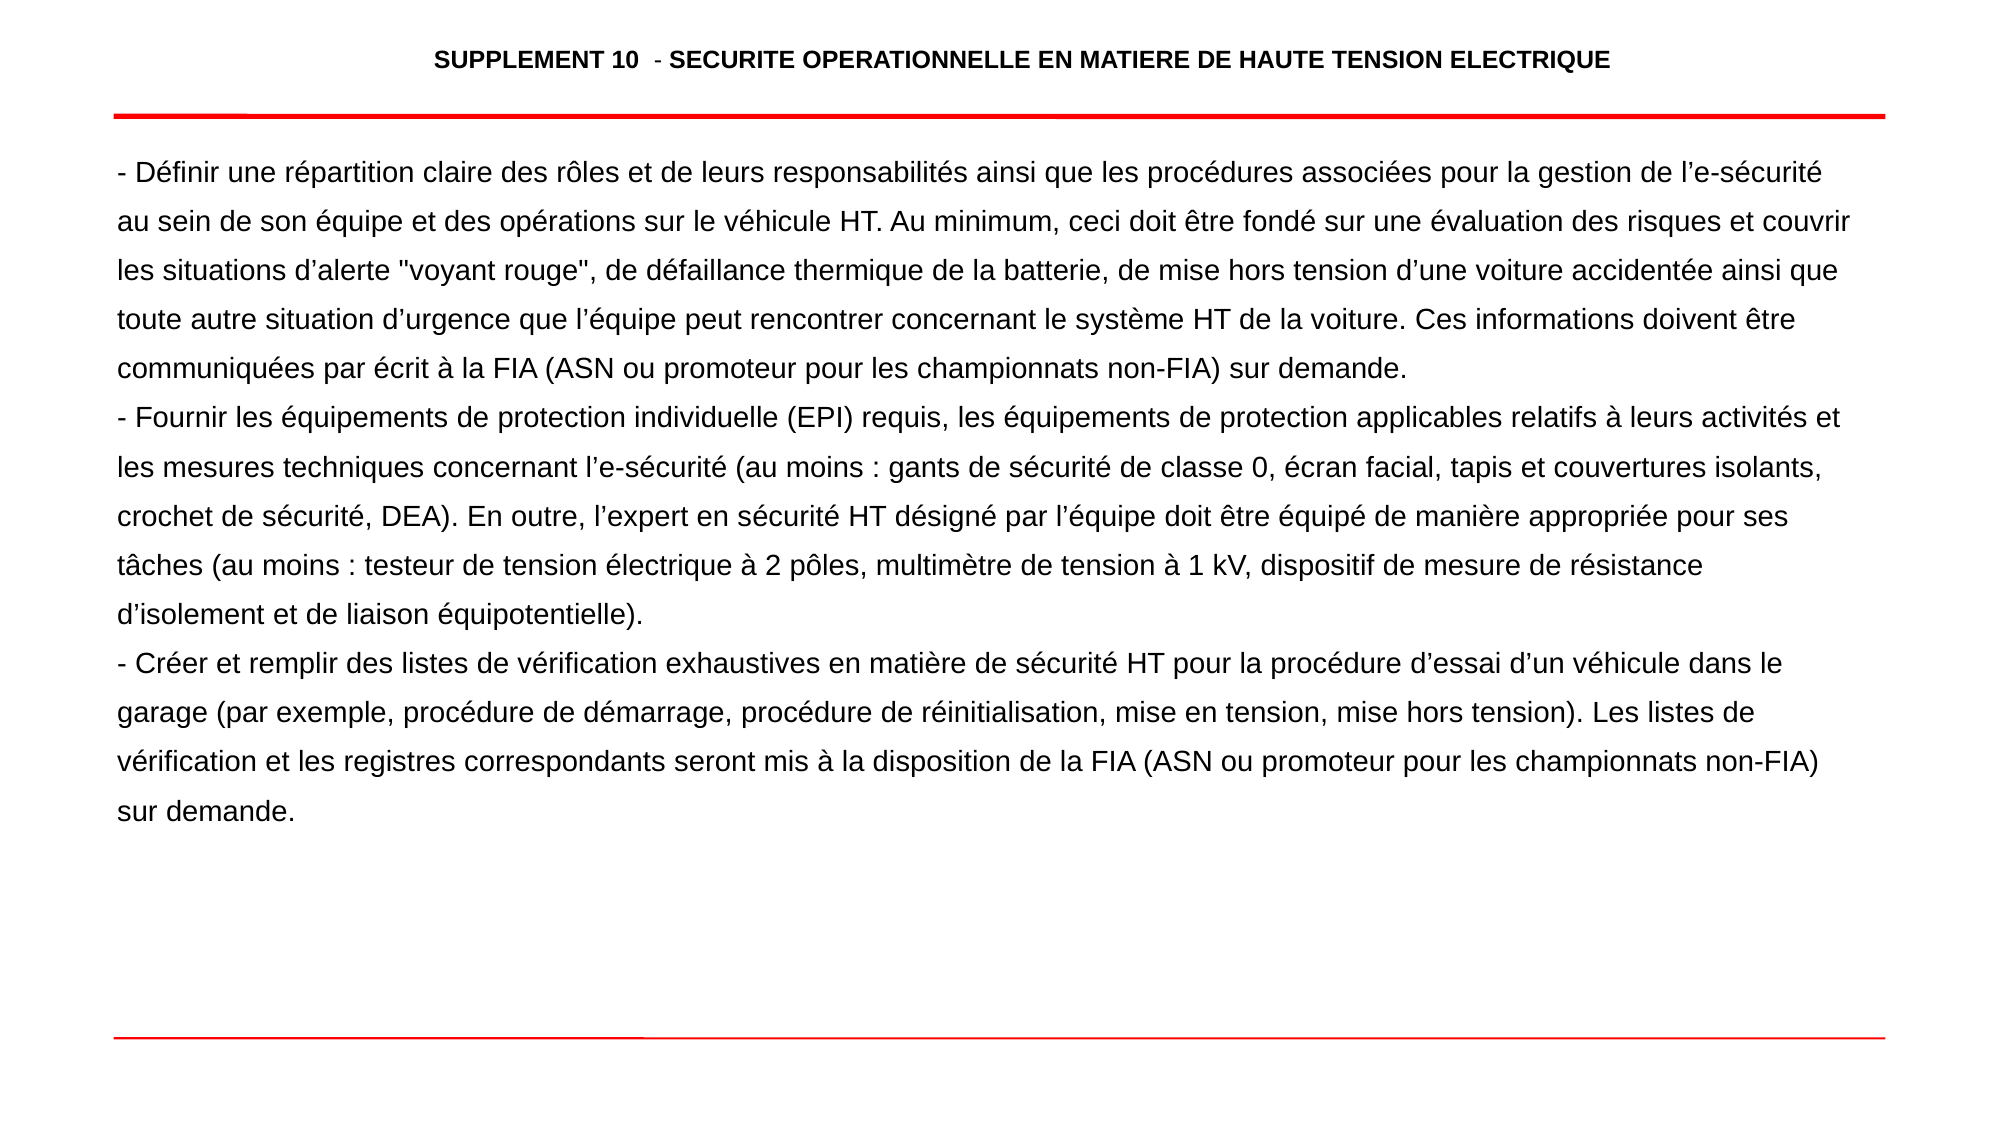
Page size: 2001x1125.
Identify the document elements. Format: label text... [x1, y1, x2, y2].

text_box SUPPLEMENT 10 - SECURITE OPERATIONNELLE EN MATIERE DE HAUTE TENSION ELECTRIQUE [173, 38, 1895, 82]
text_box - Définir une répartition claire des rôles et de leurs responsabilités ainsi que les procédures associées pour la gestion de l’e-sécurité au sein de son équipe et des opérations sur le véhicule HT. Au minimum, ceci doit être fondé sur une évaluation des risques et couvrir les situations d’alerte "voyant rouge", de défaillance thermique de la batterie, de mise hors tension d’une voiture accidentée ainsi que toute autre situation d’urgence que l’équipe peut rencontrer concernant le système HT de la voiture. Ces informations doivent être communiquées par écrit à la FIA (ASN ou promoteur pour les championnats non-FIA) sur demande. - Fournir les équipements de protection individuelle (EPI) requis, les équipements de protection applicables relatifs à leurs activités et les mesures techniques concernant l’e-sécurité (au moins : gants de sécurité de classe 0, écran facial, tapis et couvertures isolants, crochet de sécurité, DEA). En outre, l’expert en sécurité HT désigné par l’équipe doit être équipé de manière appropriée pour ses tâches (au moins : testeur de tension électrique à 2 pôles, multimètre de tension à 1 kV, dispositif de mesure de résistance d’isolement et de liaison équipotentielle). - Créer et remplir des listes de vérification exhaustives en matière de sécurité HT pour la procédure d’essai d’un véhicule dans le garage (par exemple, procédure de démarrage, procédure de réinitialisation, mise en tension, mise hors tension). Les listes de vérification et les registres correspondants seront mis à la disposition de la FIA (ASN ou promoteur pour les championnats non-FIA) sur demande. [102, 132, 1875, 835]
